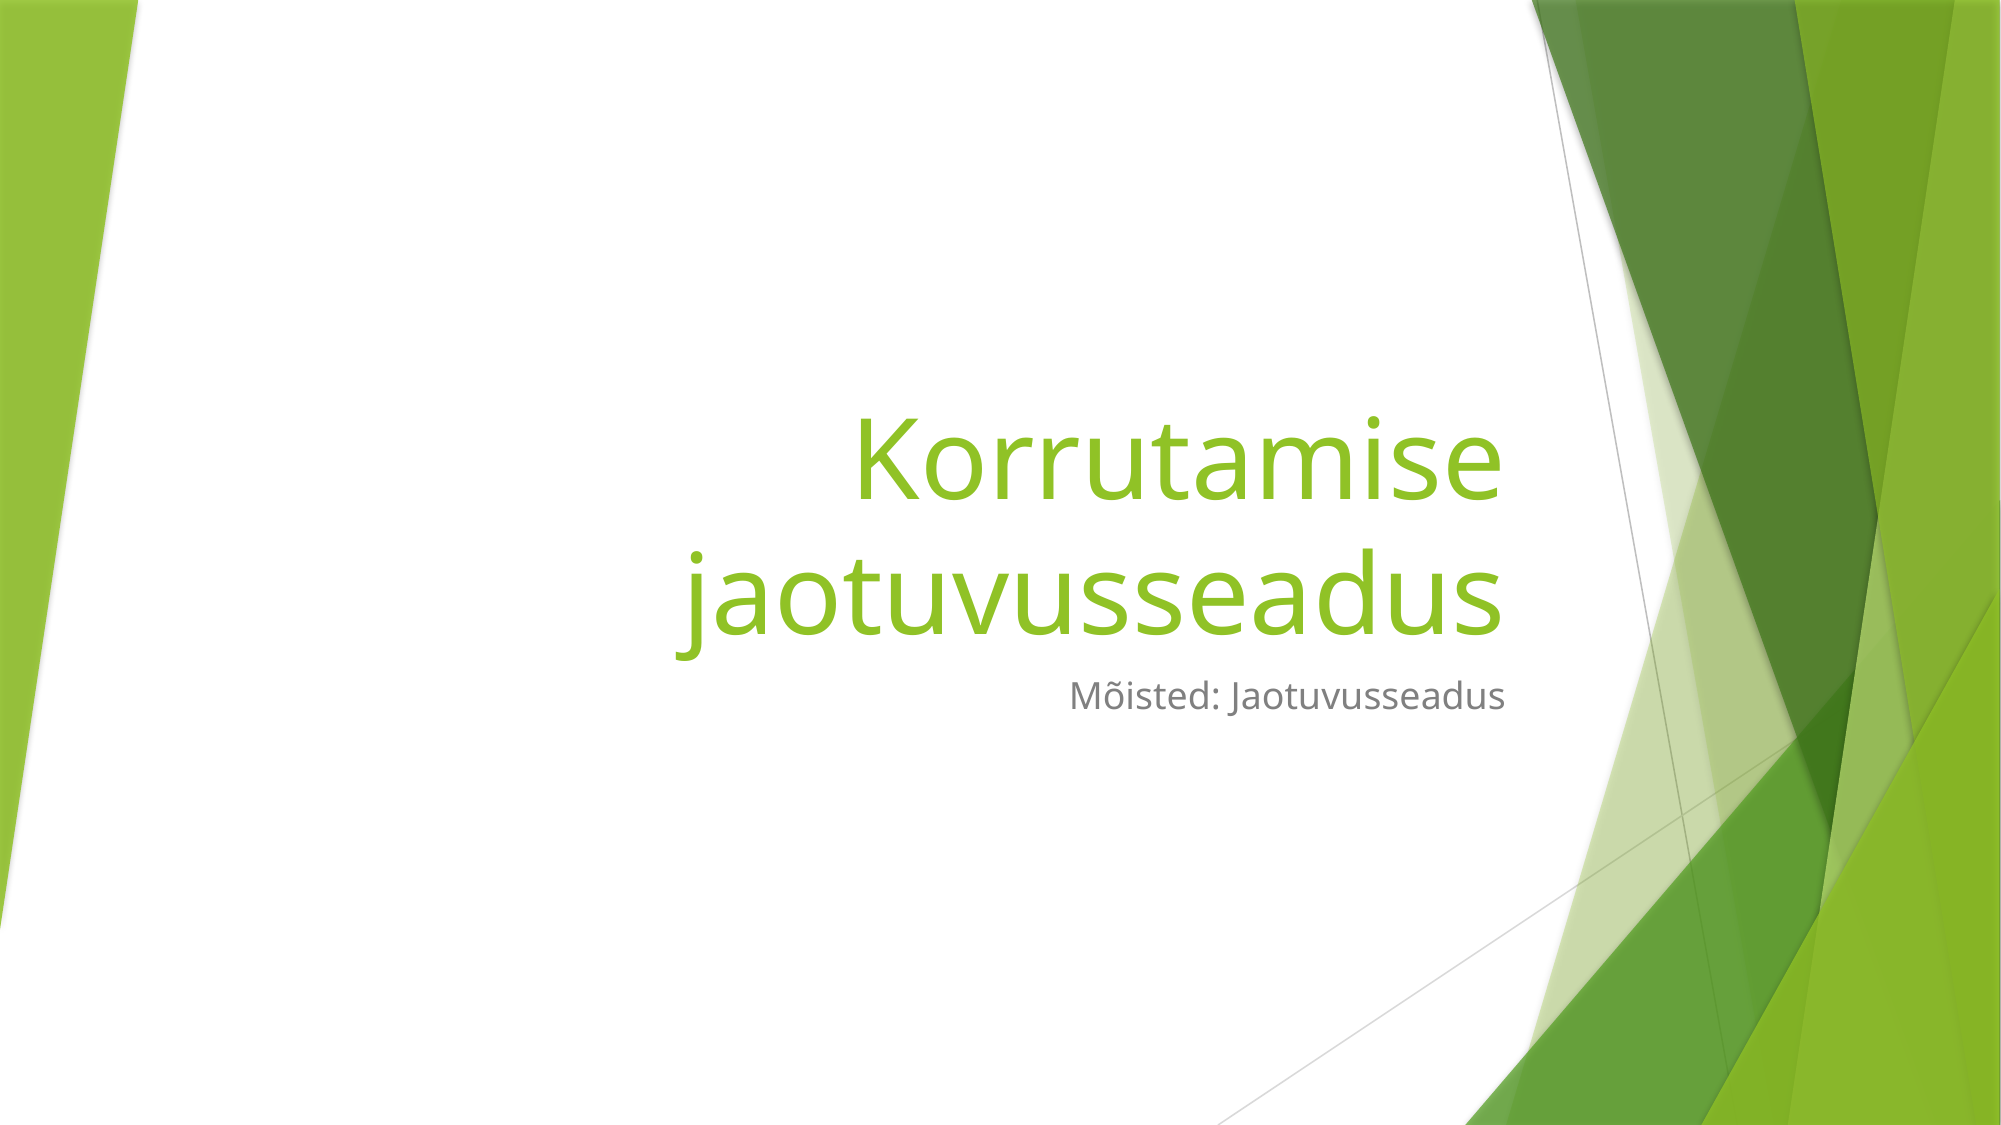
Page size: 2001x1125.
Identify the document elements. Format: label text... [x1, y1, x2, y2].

subtitle Mõisted: Jaotuvusseadus [247, 664, 1522, 845]
title Korrutamise jaotuvusseadus [247, 394, 1522, 664]
